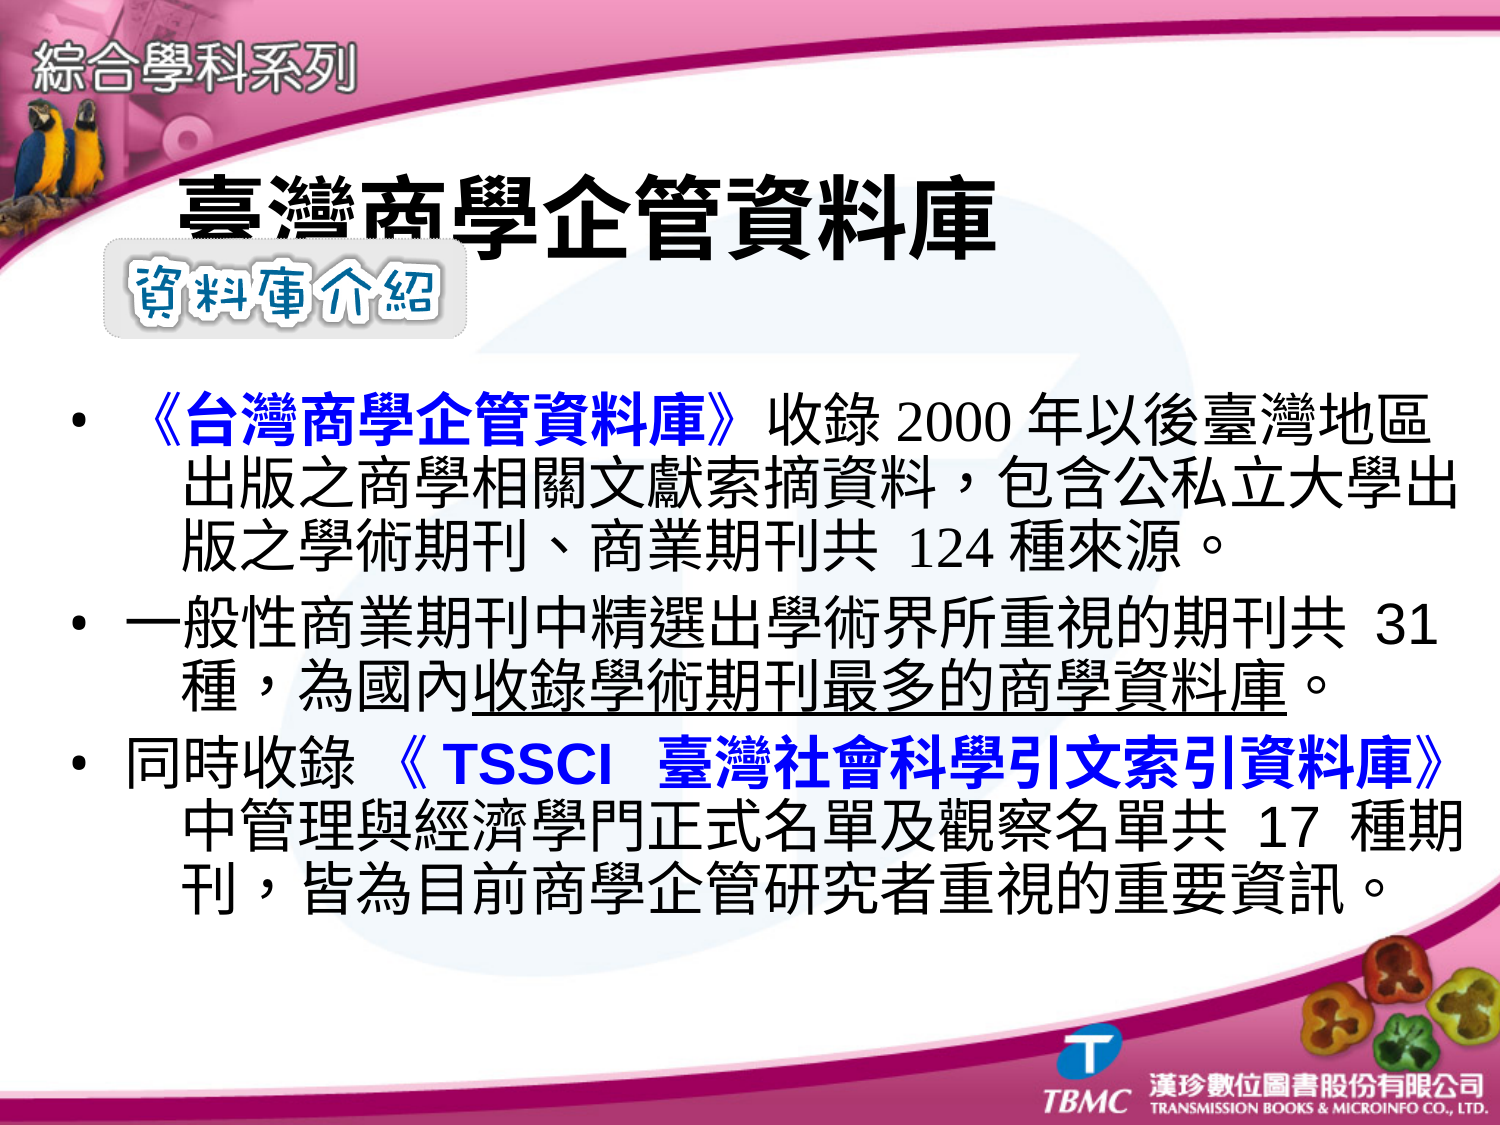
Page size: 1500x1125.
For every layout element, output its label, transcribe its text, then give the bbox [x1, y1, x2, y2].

title 臺灣商學企管資料庫 [159, 129, 1435, 303]
text_box [103, 238, 467, 338]
list 《台灣商學企管資料庫》收錄2000年以後臺灣地區出版之商學相關文獻索摘資料，包含公私立大學出版之學術期刊、商業期刊共 124種來源。 一般性商業期刊中精選出學術界所重視的期刊共 31 種，為國內收錄學術期刊最多的商學資料庫。 同時收錄 《TSSCI 臺灣社會科學引文索引資料庫》中管理與經濟學門正式名單及觀察名單共 17 種期刊，皆為目前商學企管研究者重視的重要資訊。 [53, 383, 1500, 965]
picture [120, 244, 454, 339]
